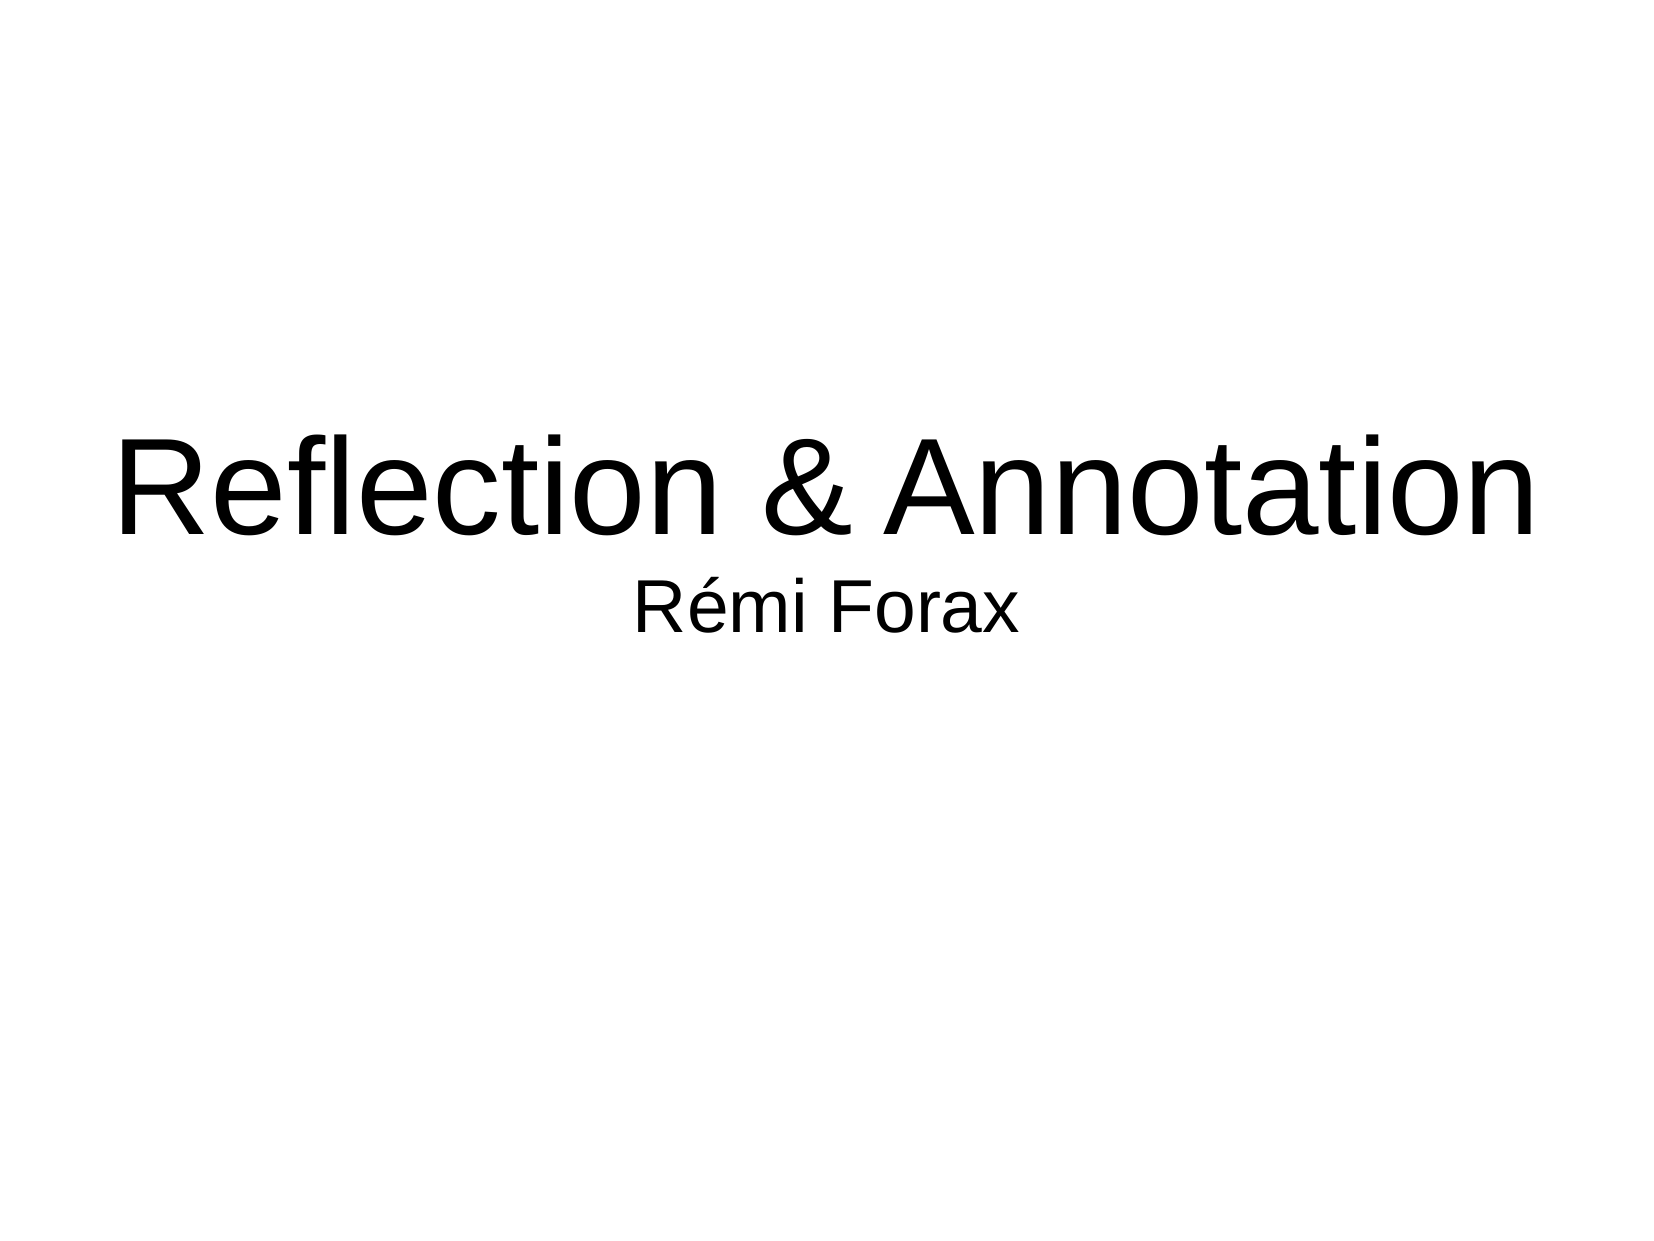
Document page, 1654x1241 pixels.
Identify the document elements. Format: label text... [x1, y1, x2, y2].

subtitle Reflection & Annotation Rémi Forax [82, 49, 1571, 1010]
